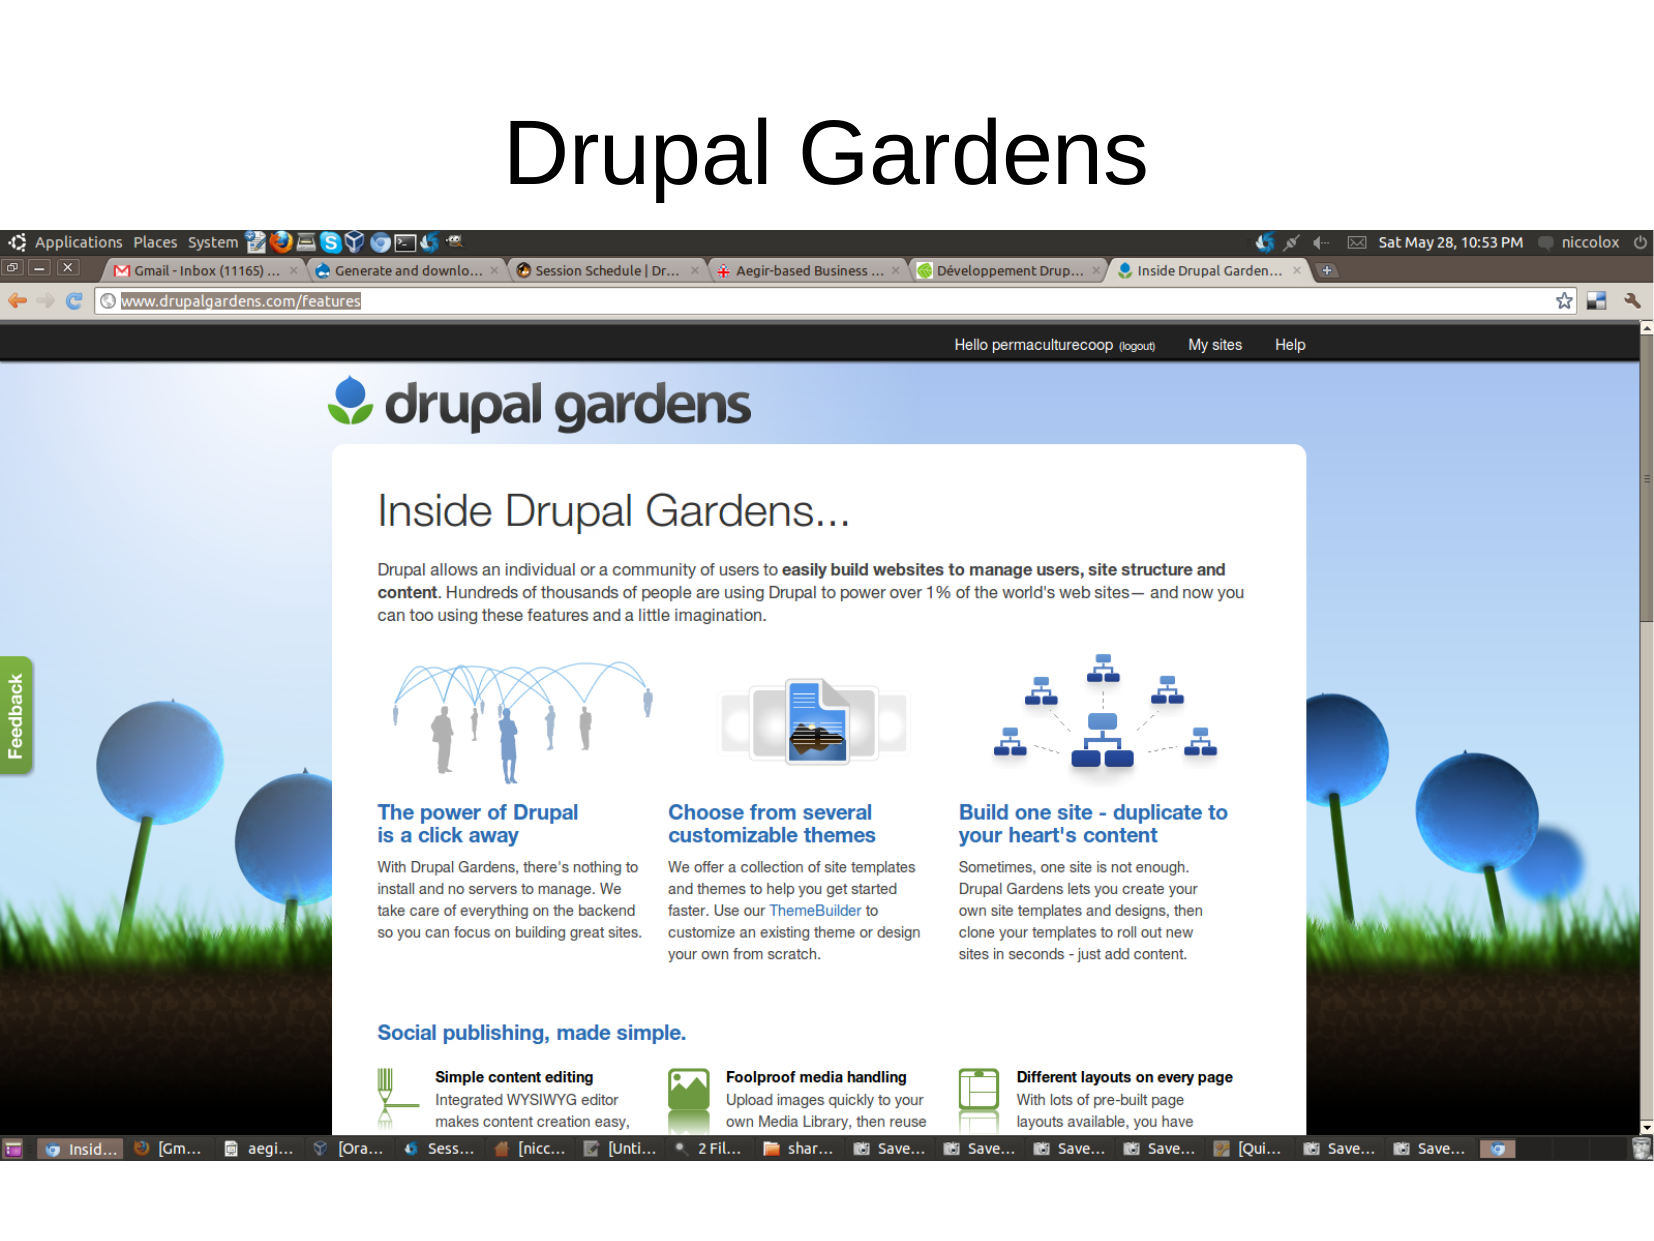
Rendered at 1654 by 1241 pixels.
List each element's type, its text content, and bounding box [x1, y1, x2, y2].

title Drupal Gardens [82, 56, 1571, 230]
picture [0, 230, 1654, 1161]
